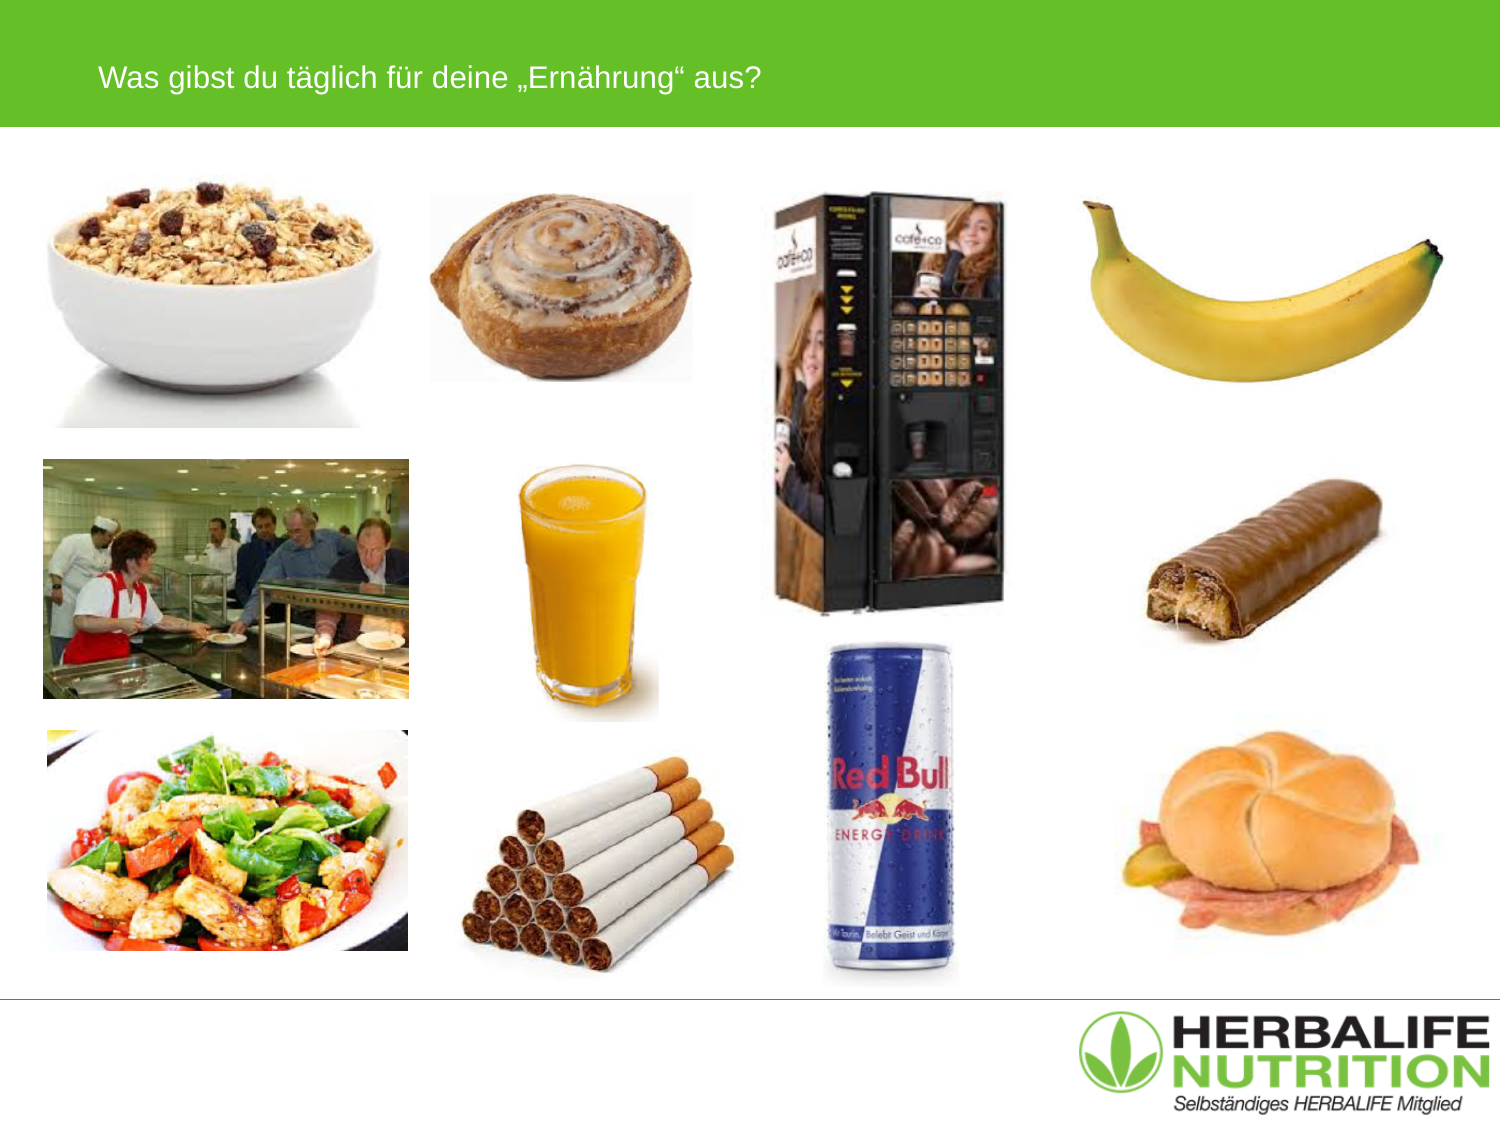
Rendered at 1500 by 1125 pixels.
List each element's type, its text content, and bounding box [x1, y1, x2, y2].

picture [1128, 436, 1398, 667]
title Was gibst du täglich für deine „Ernährung“ aus? [83, 51, 1377, 143]
picture [1070, 188, 1455, 402]
picture [47, 730, 410, 951]
picture [455, 436, 742, 987]
picture [43, 159, 394, 428]
picture [759, 186, 1012, 987]
picture [43, 459, 410, 699]
picture [1100, 698, 1458, 983]
picture [424, 187, 701, 389]
